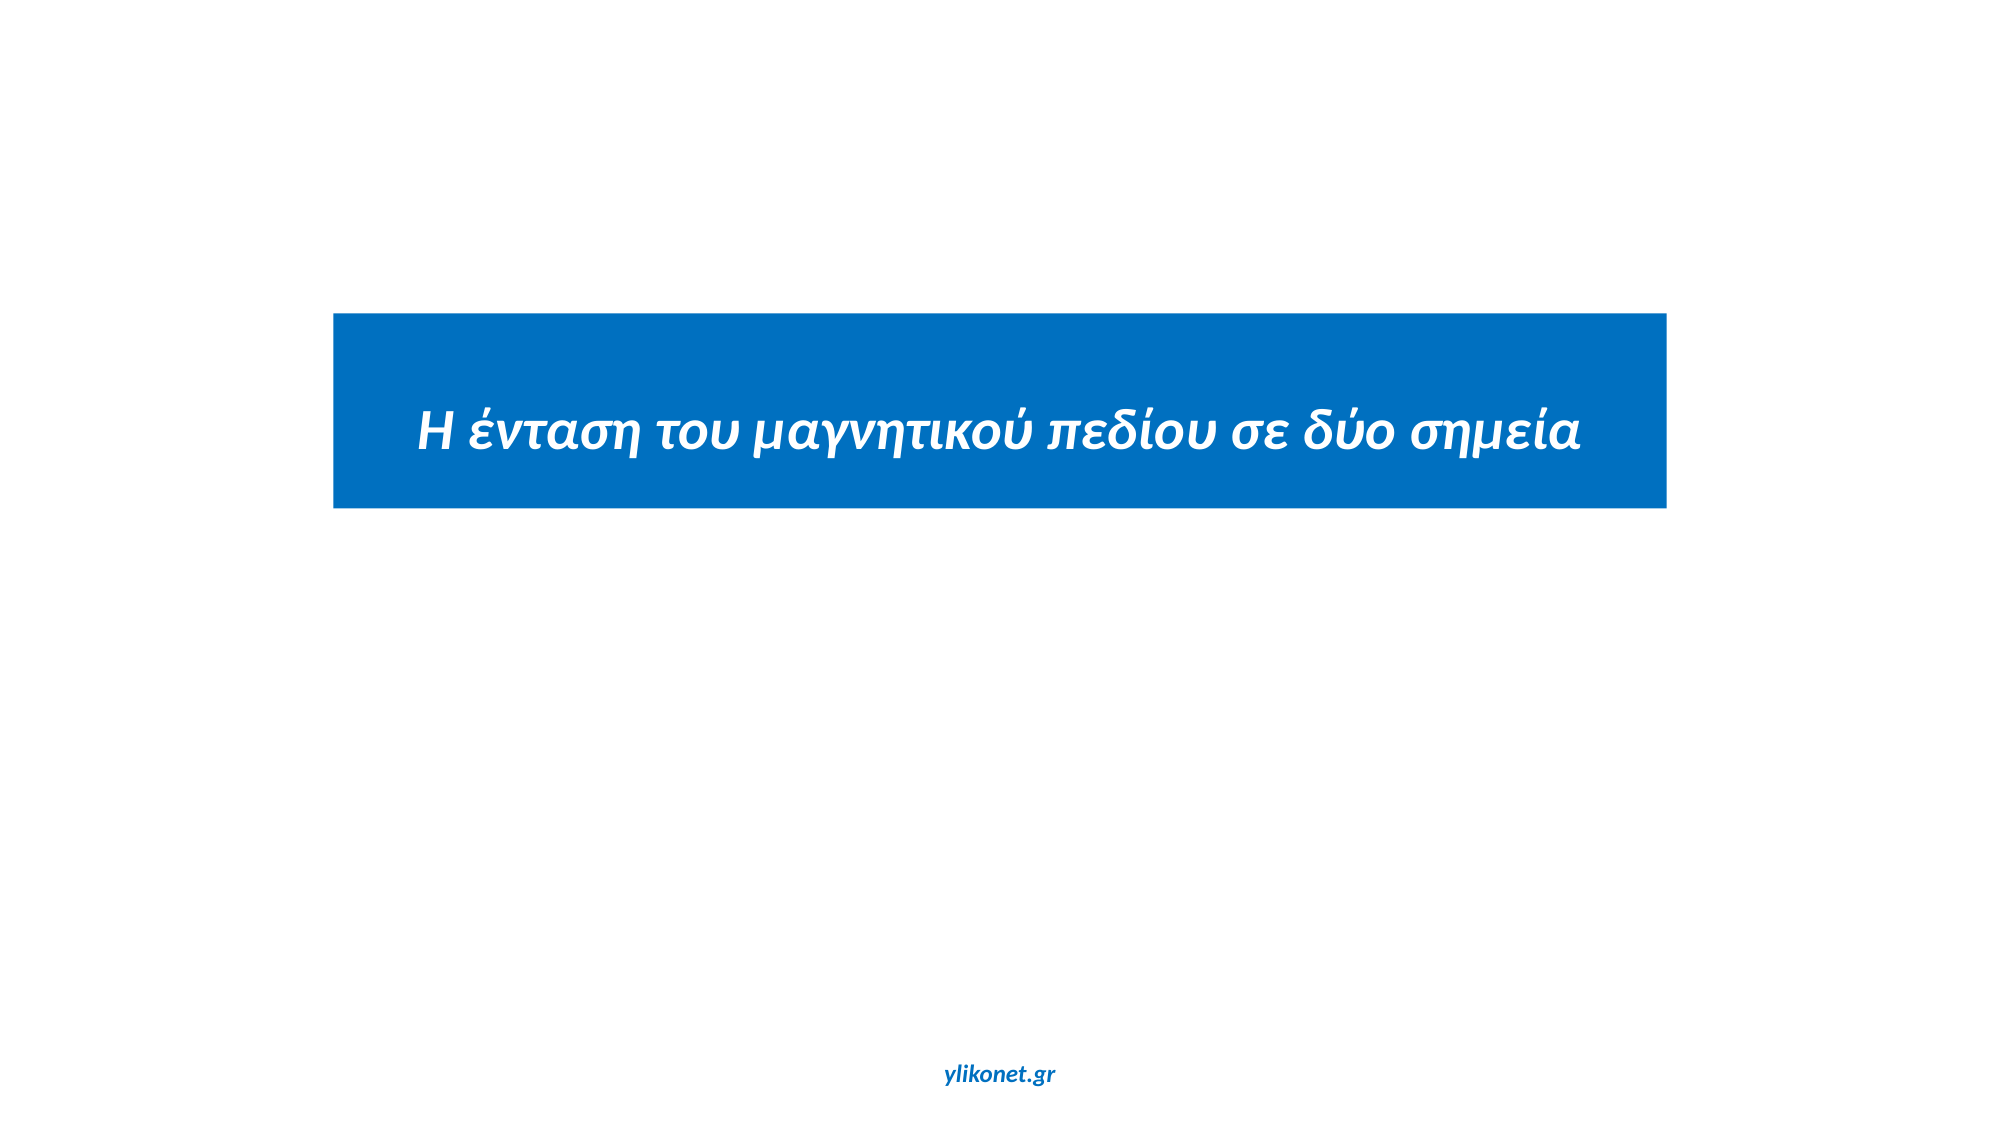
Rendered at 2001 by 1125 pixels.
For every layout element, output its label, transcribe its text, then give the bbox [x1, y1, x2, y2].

text_box ylikonet.gr [683, 1042, 1317, 1103]
text_box Η ένταση του μαγνητικού πεδίου σε δύο σημεία [333, 313, 1667, 505]
